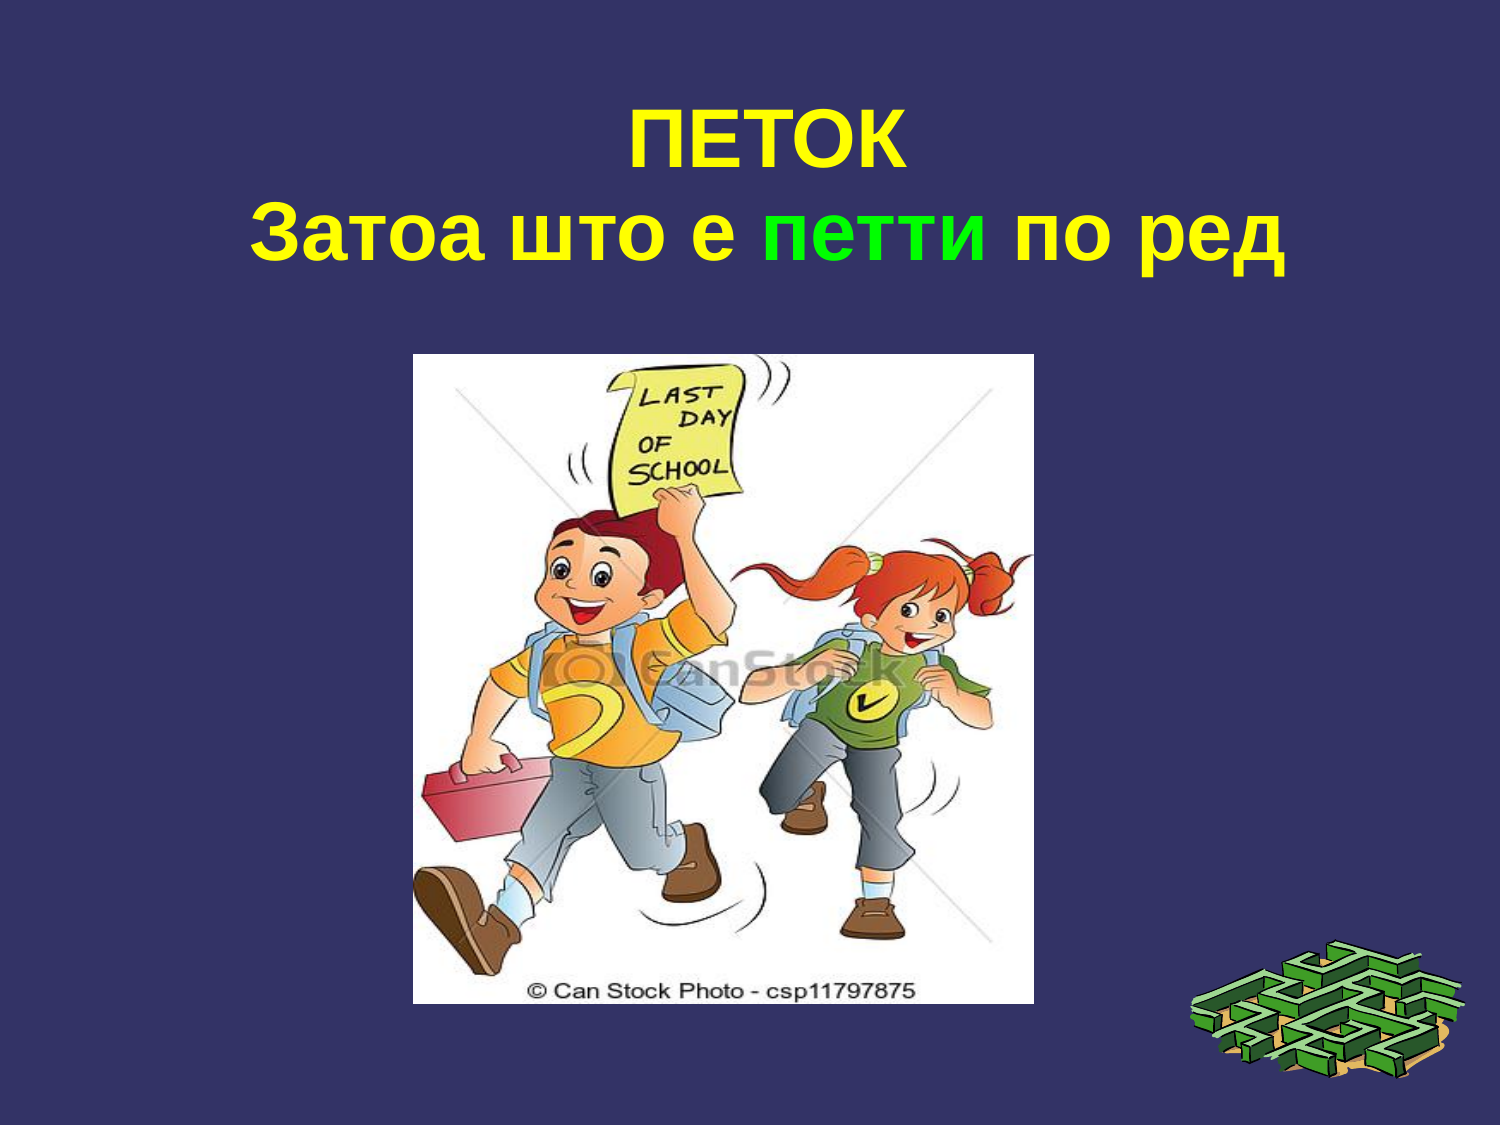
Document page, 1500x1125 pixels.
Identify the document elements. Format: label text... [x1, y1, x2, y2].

picture [413, 354, 1034, 1004]
text_box ПЕТОК Затоа што е петти по ред [59, 84, 1477, 314]
